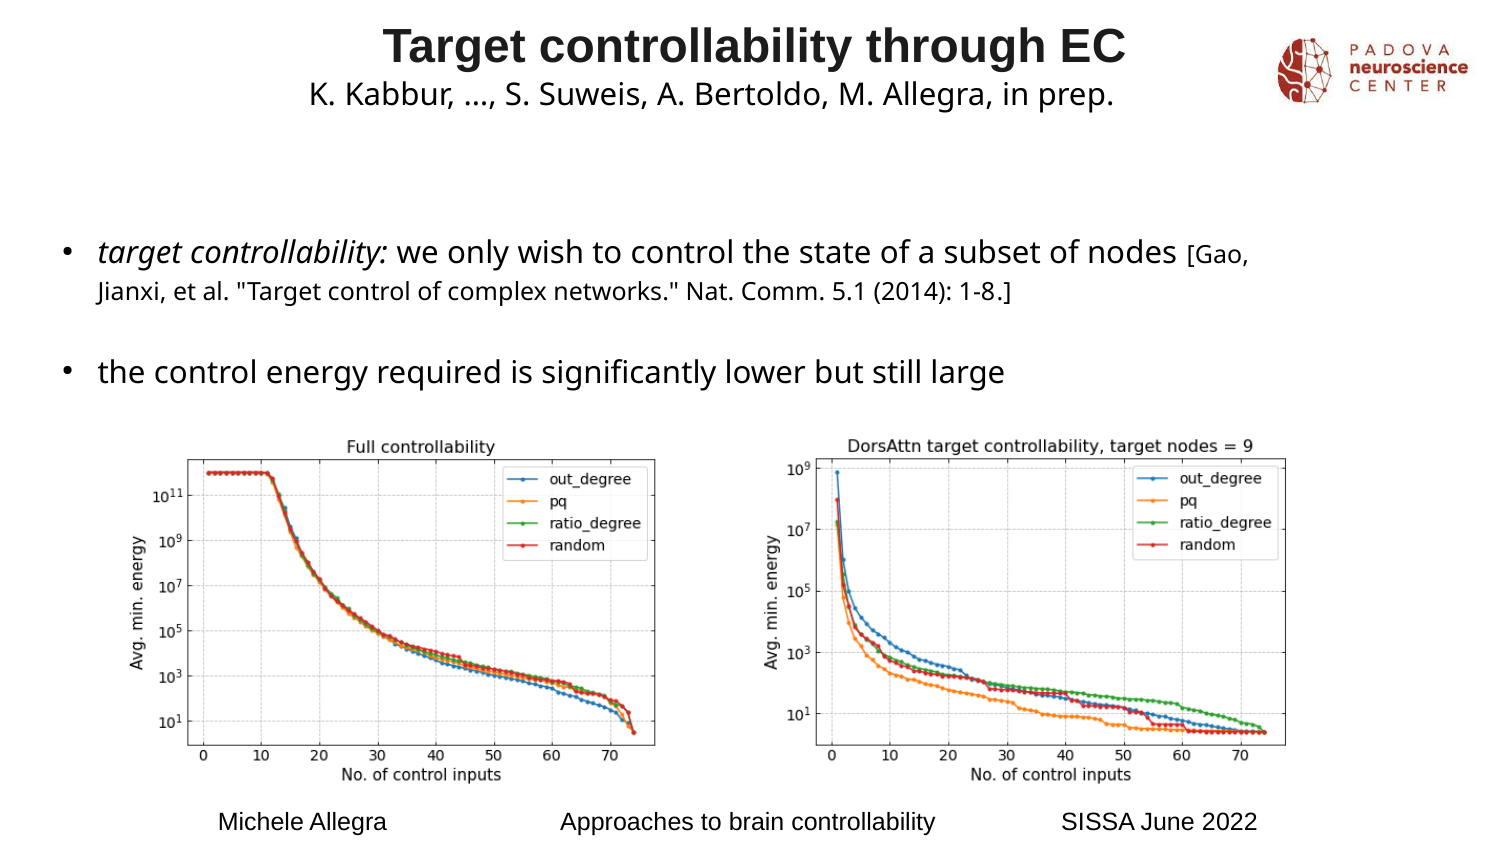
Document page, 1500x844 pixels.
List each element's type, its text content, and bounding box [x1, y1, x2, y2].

text_box K. Kabbur, …, S. Suweis, A. Bertoldo, M. Allegra, in prep. [218, 58, 1234, 94]
picture [740, 413, 1346, 792]
text_box target controllability: we only wish to control the state of a subset of nodes [Gao, Jianxi, et al. "Target control of complex networks." Nat. Comm. 5.1 (2014): 1-8.] the control energy required is significantly lower but still large [47, 94, 1312, 538]
picture [1268, 10, 1476, 123]
picture [112, 414, 715, 792]
text_box Target controllability through EC [74, 0, 1436, 94]
text_box Michele Allegra Approaches to brain controllability SISSA June 2022 [64, 794, 1415, 844]
